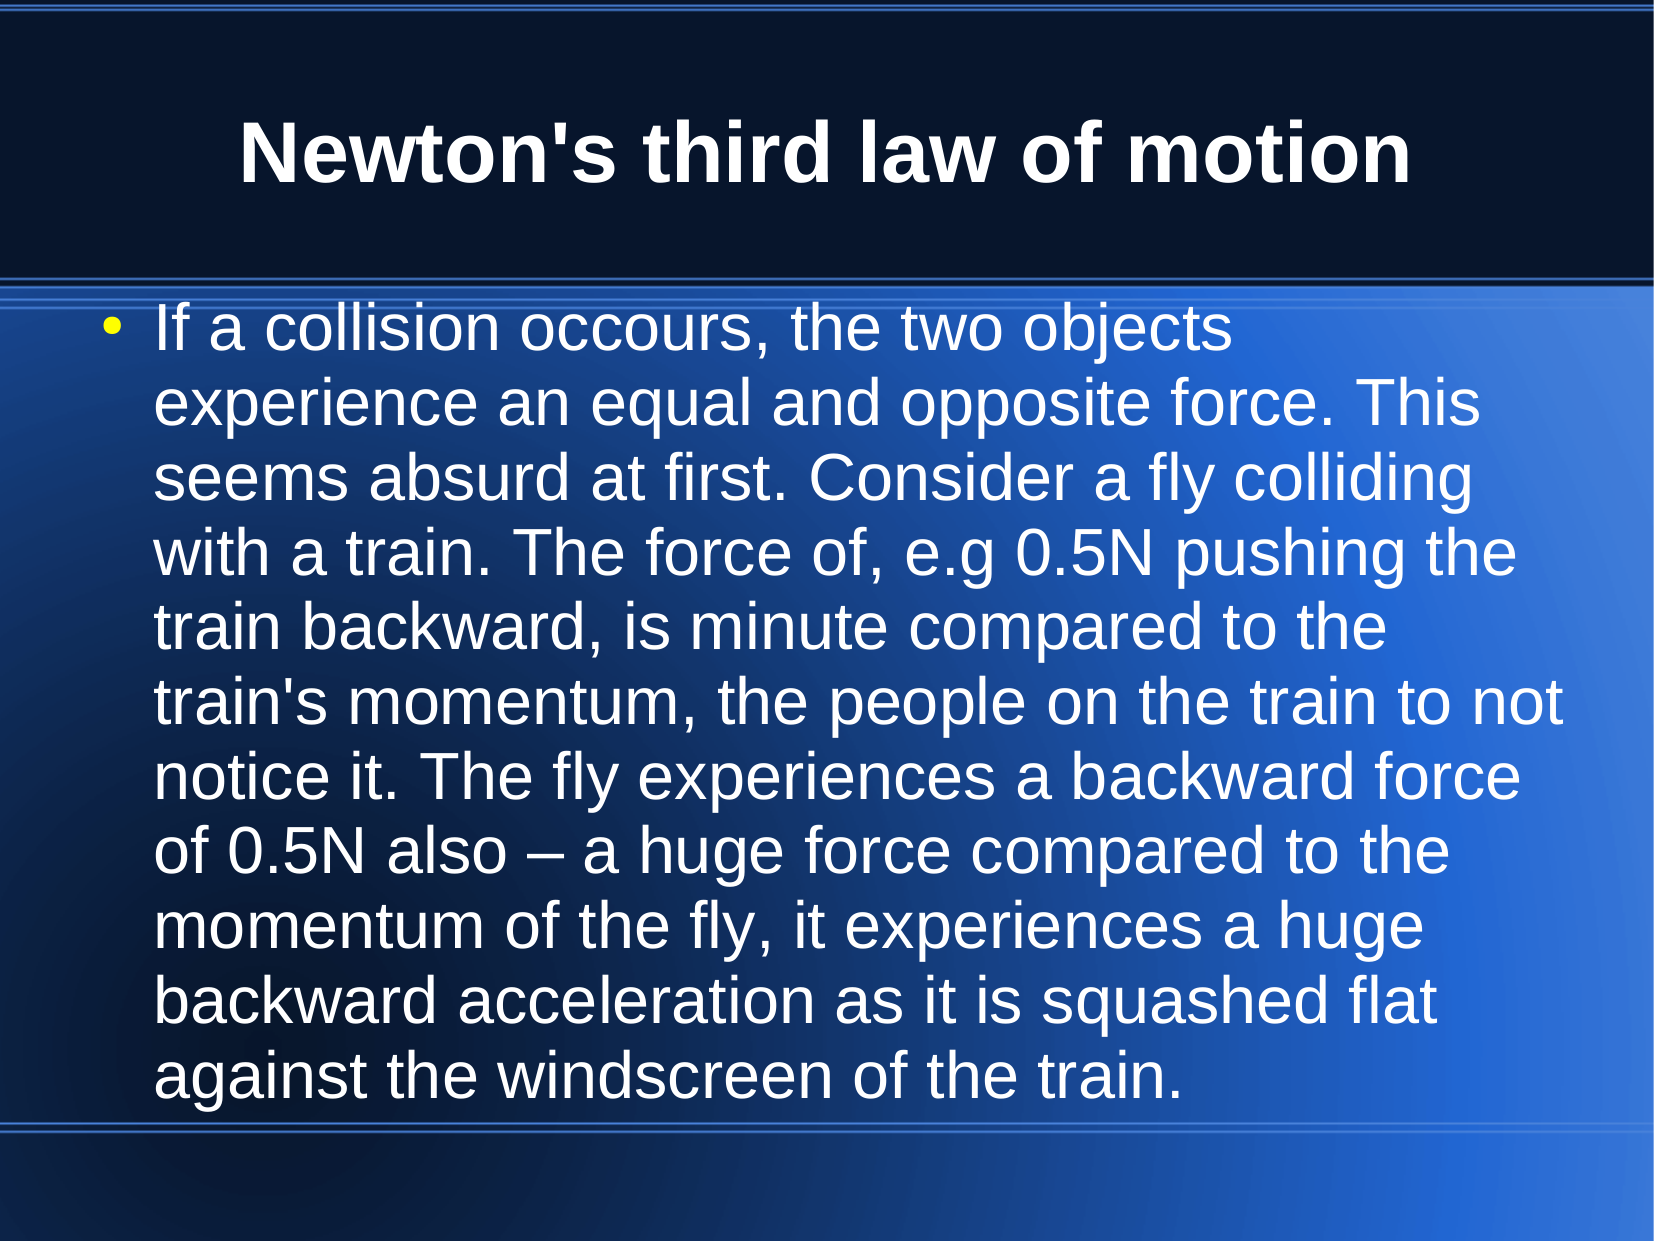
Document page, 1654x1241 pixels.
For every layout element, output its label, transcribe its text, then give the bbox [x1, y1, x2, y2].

title Newton's third law of motion [82, 49, 1571, 257]
picture [0, 0, 1654, 1241]
list If a collision occours, the two objects experience an equal and opposite force. This seems absurd at first. Consider a fly colliding with a train. The force of, e.g 0.5N pushing the train backward, is minute compared to the train's momentum, the people on the train to not notice it. The fly experiences a backward force of 0.5N also – a huge force compared to the momentum of the fly, it experiences a huge backward acceleration as it is squashed flat against the windscreen of the train. [82, 290, 1571, 1113]
